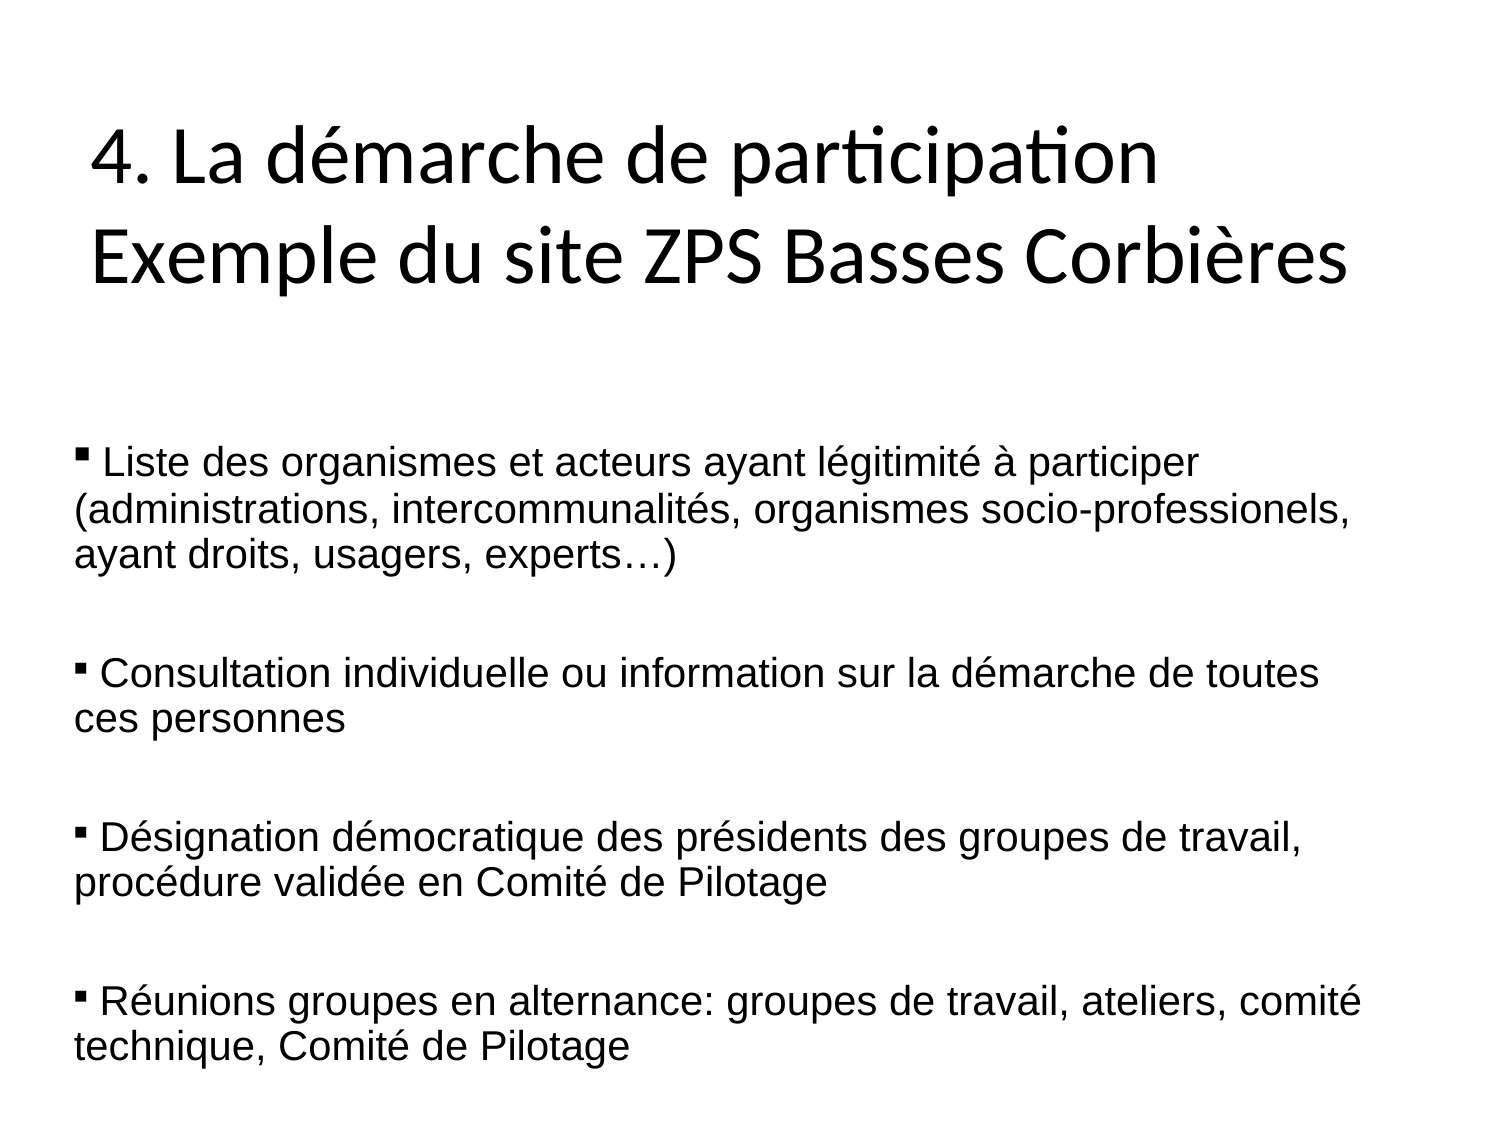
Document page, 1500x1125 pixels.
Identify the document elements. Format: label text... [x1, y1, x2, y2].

title 4. La démarche de participation Exemple du site ZPS Basses Corbières [46, 82, 1394, 318]
list Liste des organismes et acteurs ayant légitimité à participer (administrations, intercommunalités, organismes socio-professionels, ayant droits, usagers, experts…) Consultation individuelle ou information sur la démarche de toutes ces personnes Désignation démocratique des présidents des groupes de travail, procédure validée en Comité de Pilotage Réunions groupes en alternance: groupes de travail, ateliers, comité technique, Comité de Pilotage [59, 425, 1410, 1078]
